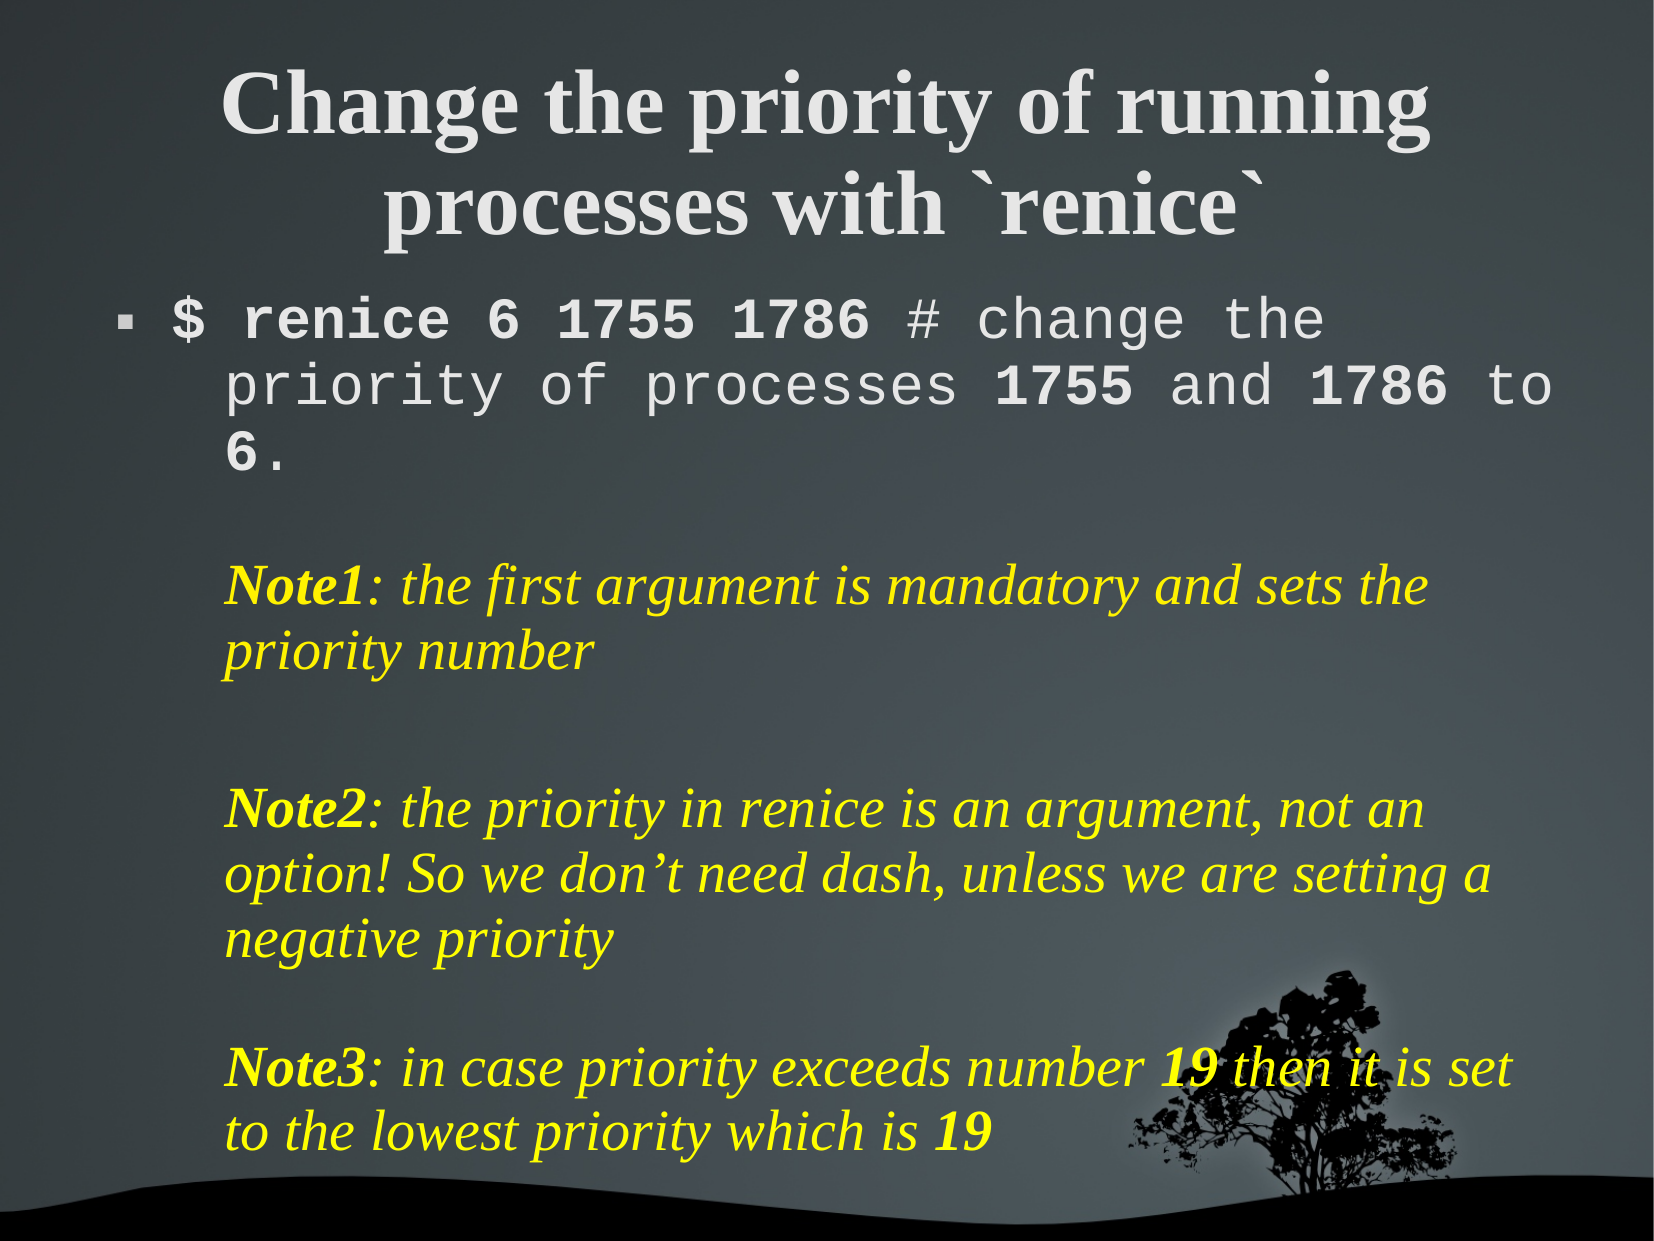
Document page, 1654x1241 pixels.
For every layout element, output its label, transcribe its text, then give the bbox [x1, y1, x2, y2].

title Change the priority of running processes with `renice` [82, 33, 1571, 273]
picture [0, 0, 1654, 1241]
list $ renice 6 1755 1786 # change the priority of processes 1755 and 1786 to 6. Note1: the first argument is mandatory and sets the priority number Note2: the priority in renice is an argument, not an option! So we don’t need dash, unless we are setting a negative priority Note3: in case priority exceeds number 19 then it is set to the lowest priority which is 19 [82, 290, 1571, 1224]
